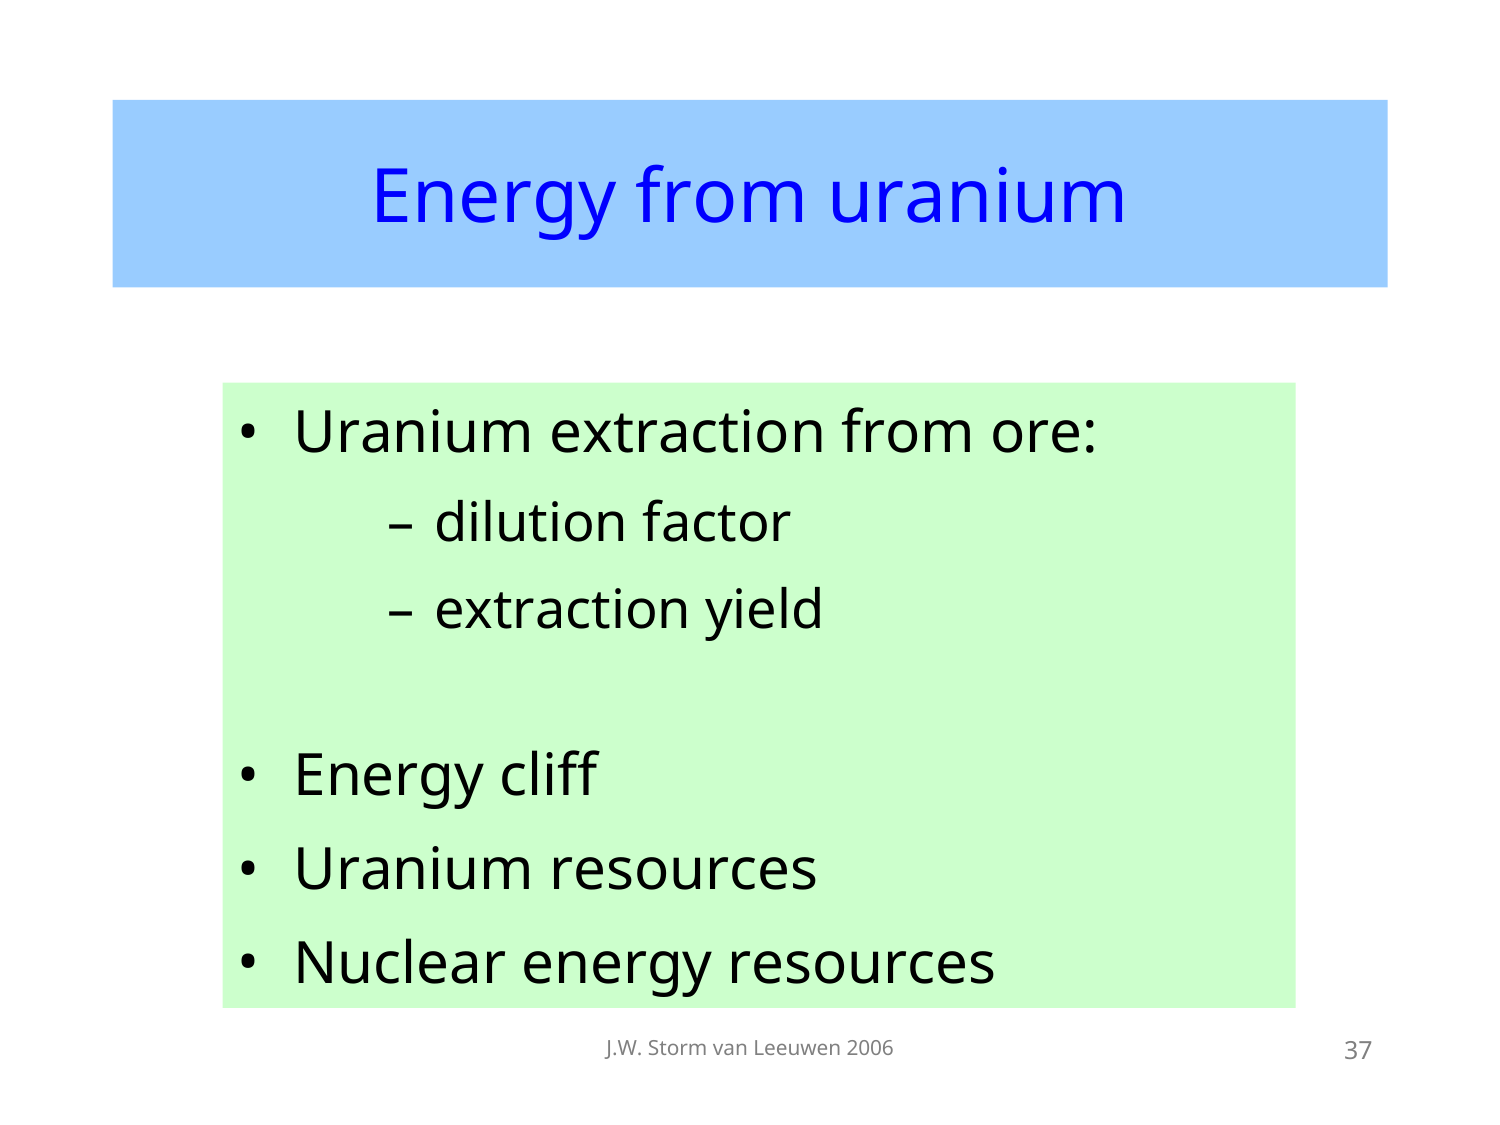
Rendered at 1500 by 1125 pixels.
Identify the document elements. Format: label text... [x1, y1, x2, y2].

title Energy from uranium [112, 99, 1388, 288]
list Uranium extraction from ore: dilution factor extraction yield Energy cliff Uranium resources Nuclear energy resources [222, 382, 1296, 1000]
